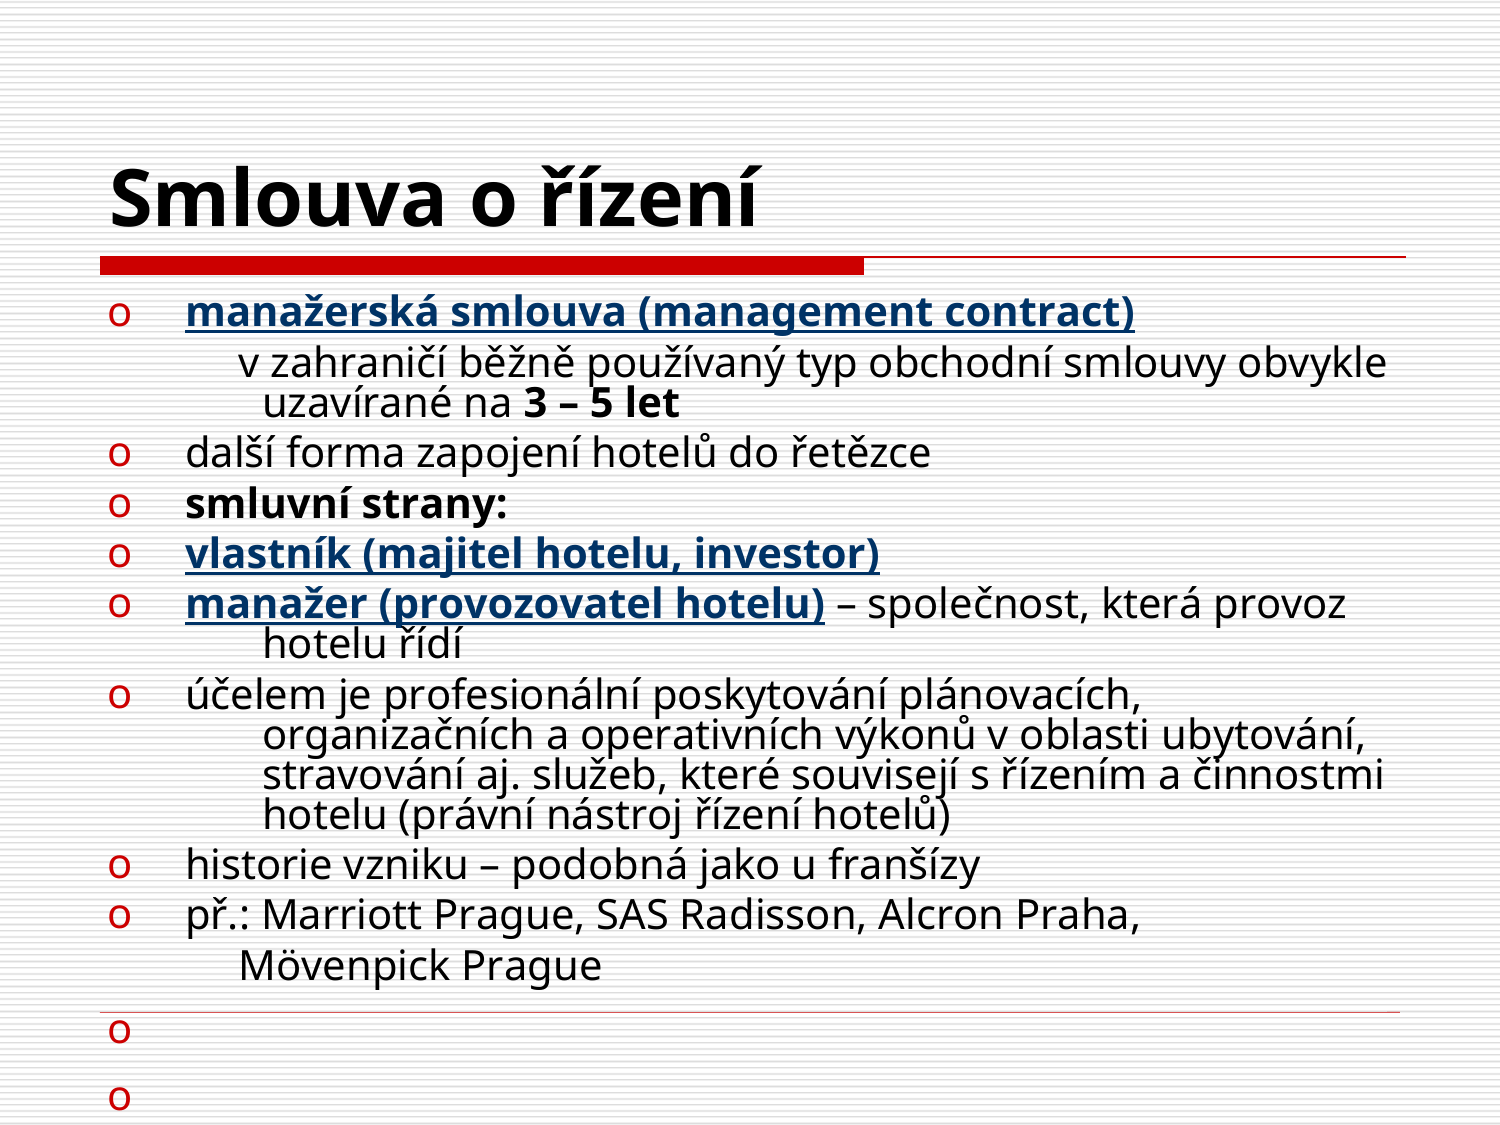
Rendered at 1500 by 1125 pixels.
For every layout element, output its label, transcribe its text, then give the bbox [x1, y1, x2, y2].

title Smlouva o řízení [94, 50, 1407, 250]
list manažerská smlouva (management contract) v zahraničí běžně používaný typ obchodní smlouvy obvykle uzavírané na 3 – 5 let další forma zapojení hotelů do řetězce smluvní strany: vlastník (majitel hotelu, investor) manažer (provozovatel hotelu) – společnost, která provoz hotelu řídí účelem je profesionální poskytování plánovacích, organizačních a operativních výkonů v oblasti ubytování, stravování aj. služeb, které souvisejí s řízením a činnostmi hotelu (právní nástroj řízení hotelů) historie vzniku – podobná jako u franšízy př.: Marriott Prague, SAS Radisson, Alcron Praha, Mövenpick Prague [92, 287, 1406, 988]
picture [0, 0, 1500, 1125]
